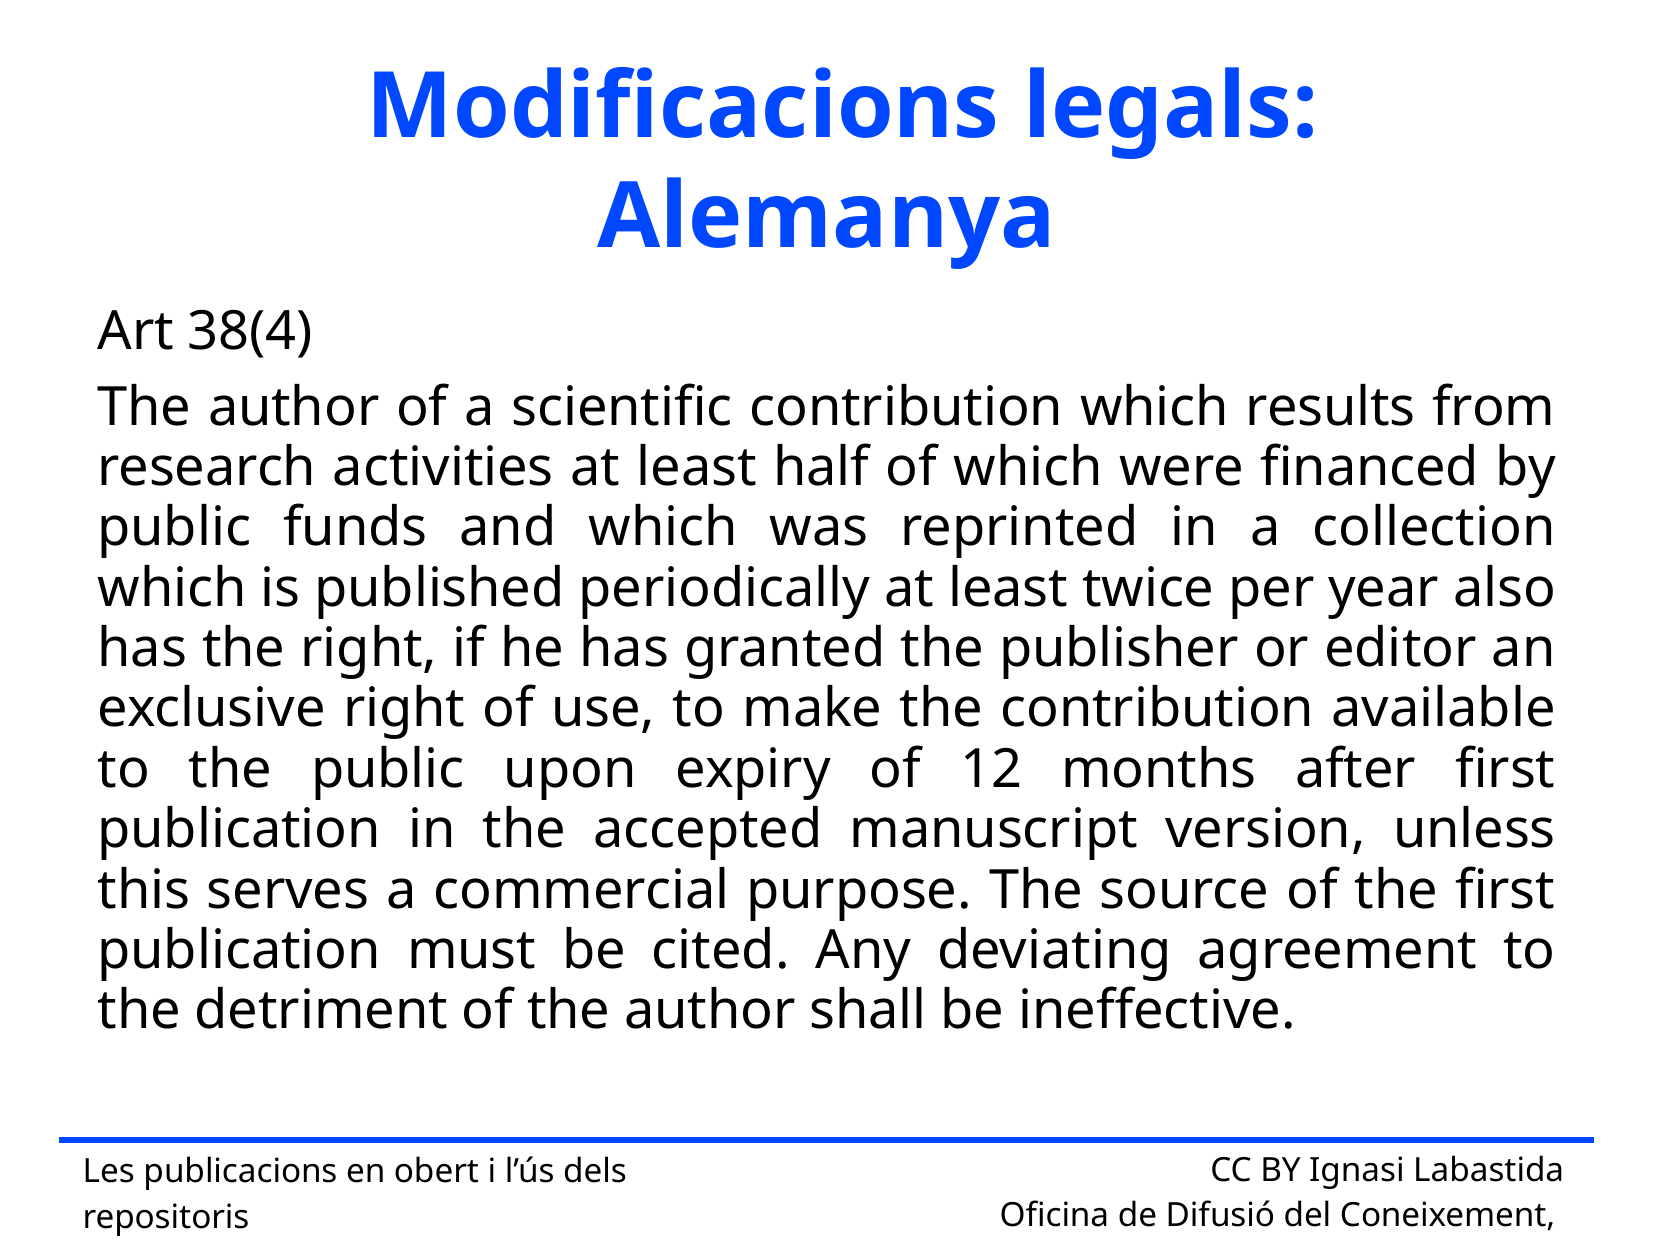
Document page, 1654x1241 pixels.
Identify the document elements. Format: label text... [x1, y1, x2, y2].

title Modificacions legals: Alemanya [82, 38, 1571, 267]
list Art 38(4) The author of a scientific contribution which results from research activities at least half of which were financed by public funds and which was reprinted in a collection which is published periodically at least twice per year also has the right, if he has granted the publisher or editor an exclusive right of use, to make the contribution available to the public upon expiry of 12 months after first publication in the accepted manuscript version, unless this serves a commercial purpose. The source of the first publication must be cited. Any deviating agreement to the detriment of the author shall be ineffective. [82, 289, 1571, 1108]
